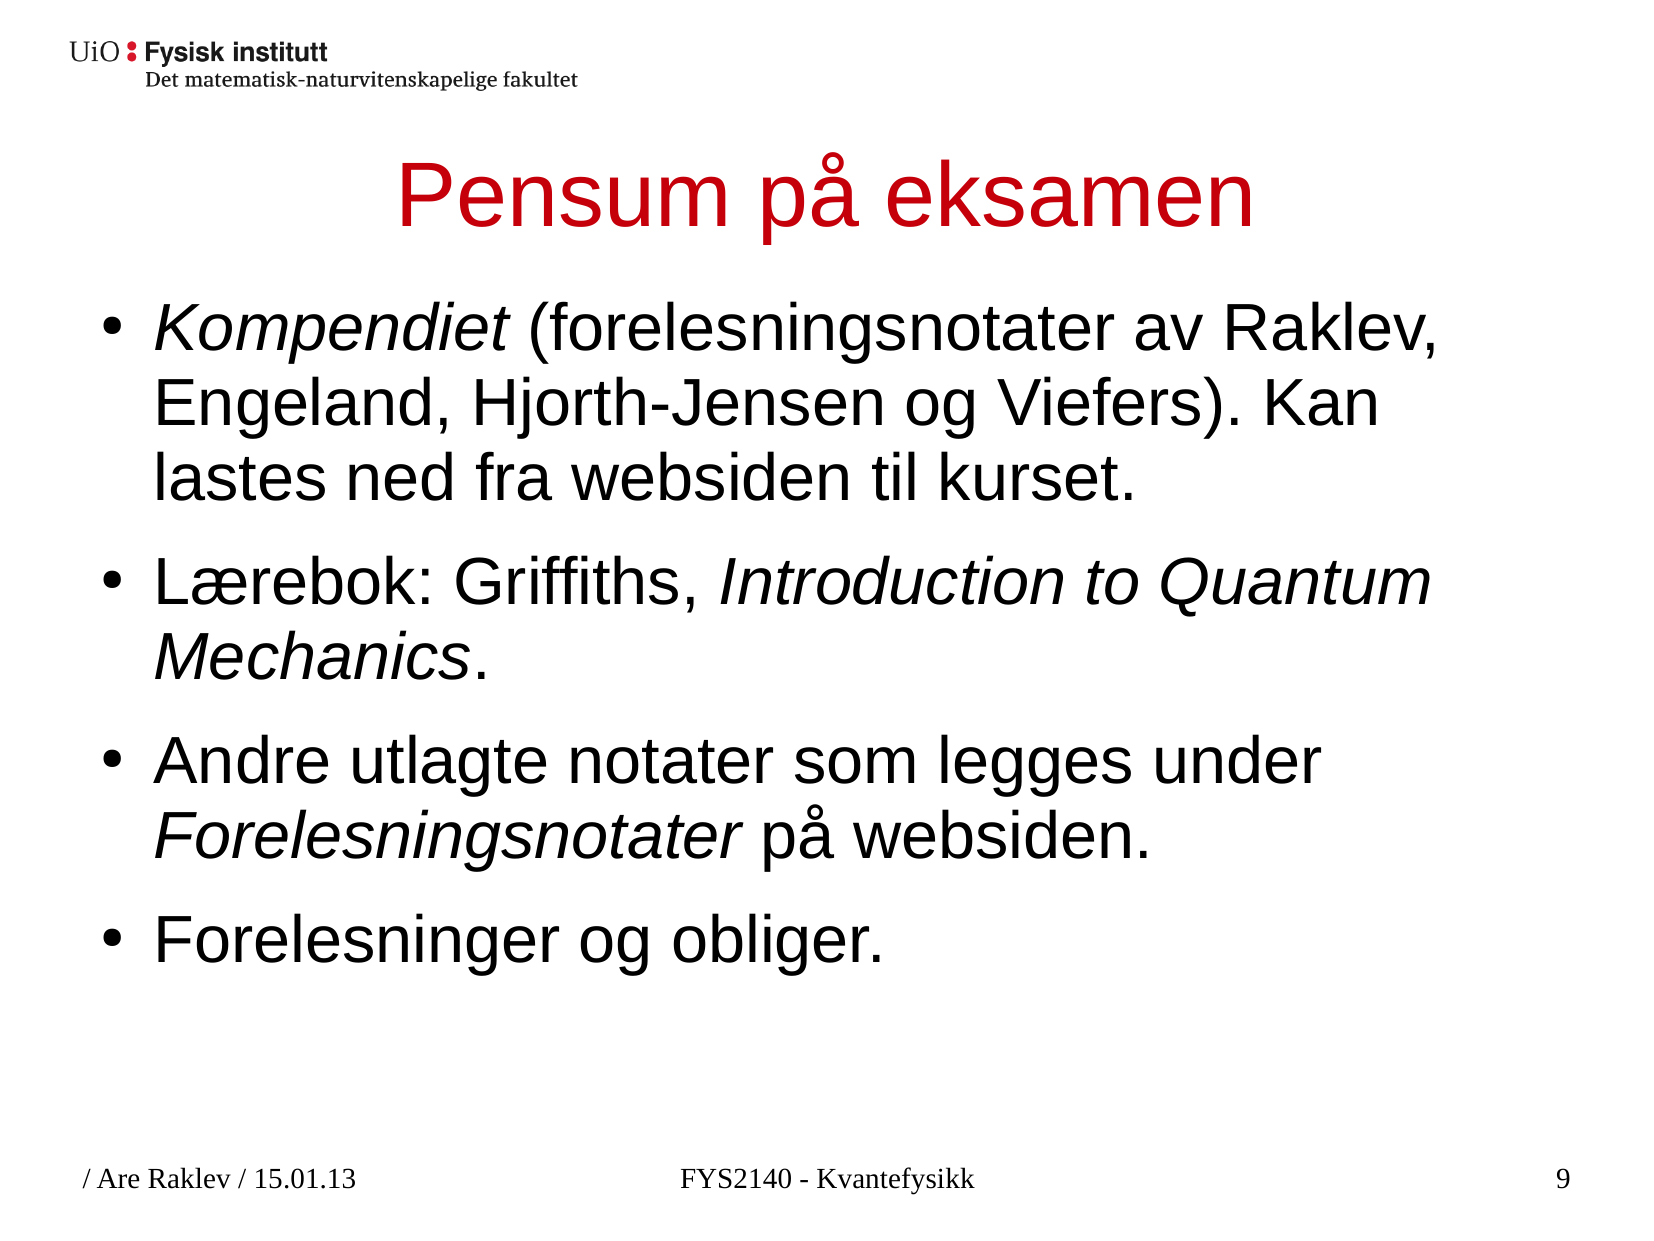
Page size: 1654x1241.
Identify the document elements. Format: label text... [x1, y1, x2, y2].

picture [68, 37, 581, 93]
title Pensum på eksamen [82, 90, 1571, 290]
list Kompendiet (forelesningsnotater av Raklev, Engeland, Hjorth-Jensen og Viefers). Kan lastes ned fra websiden til kurset. Lærebok: Griffiths, Introduction to Quantum Mechanics. Andre utlagte notater som legges under Forelesningsnotater på websiden. Forelesninger og obliger. [82, 290, 1571, 1094]
